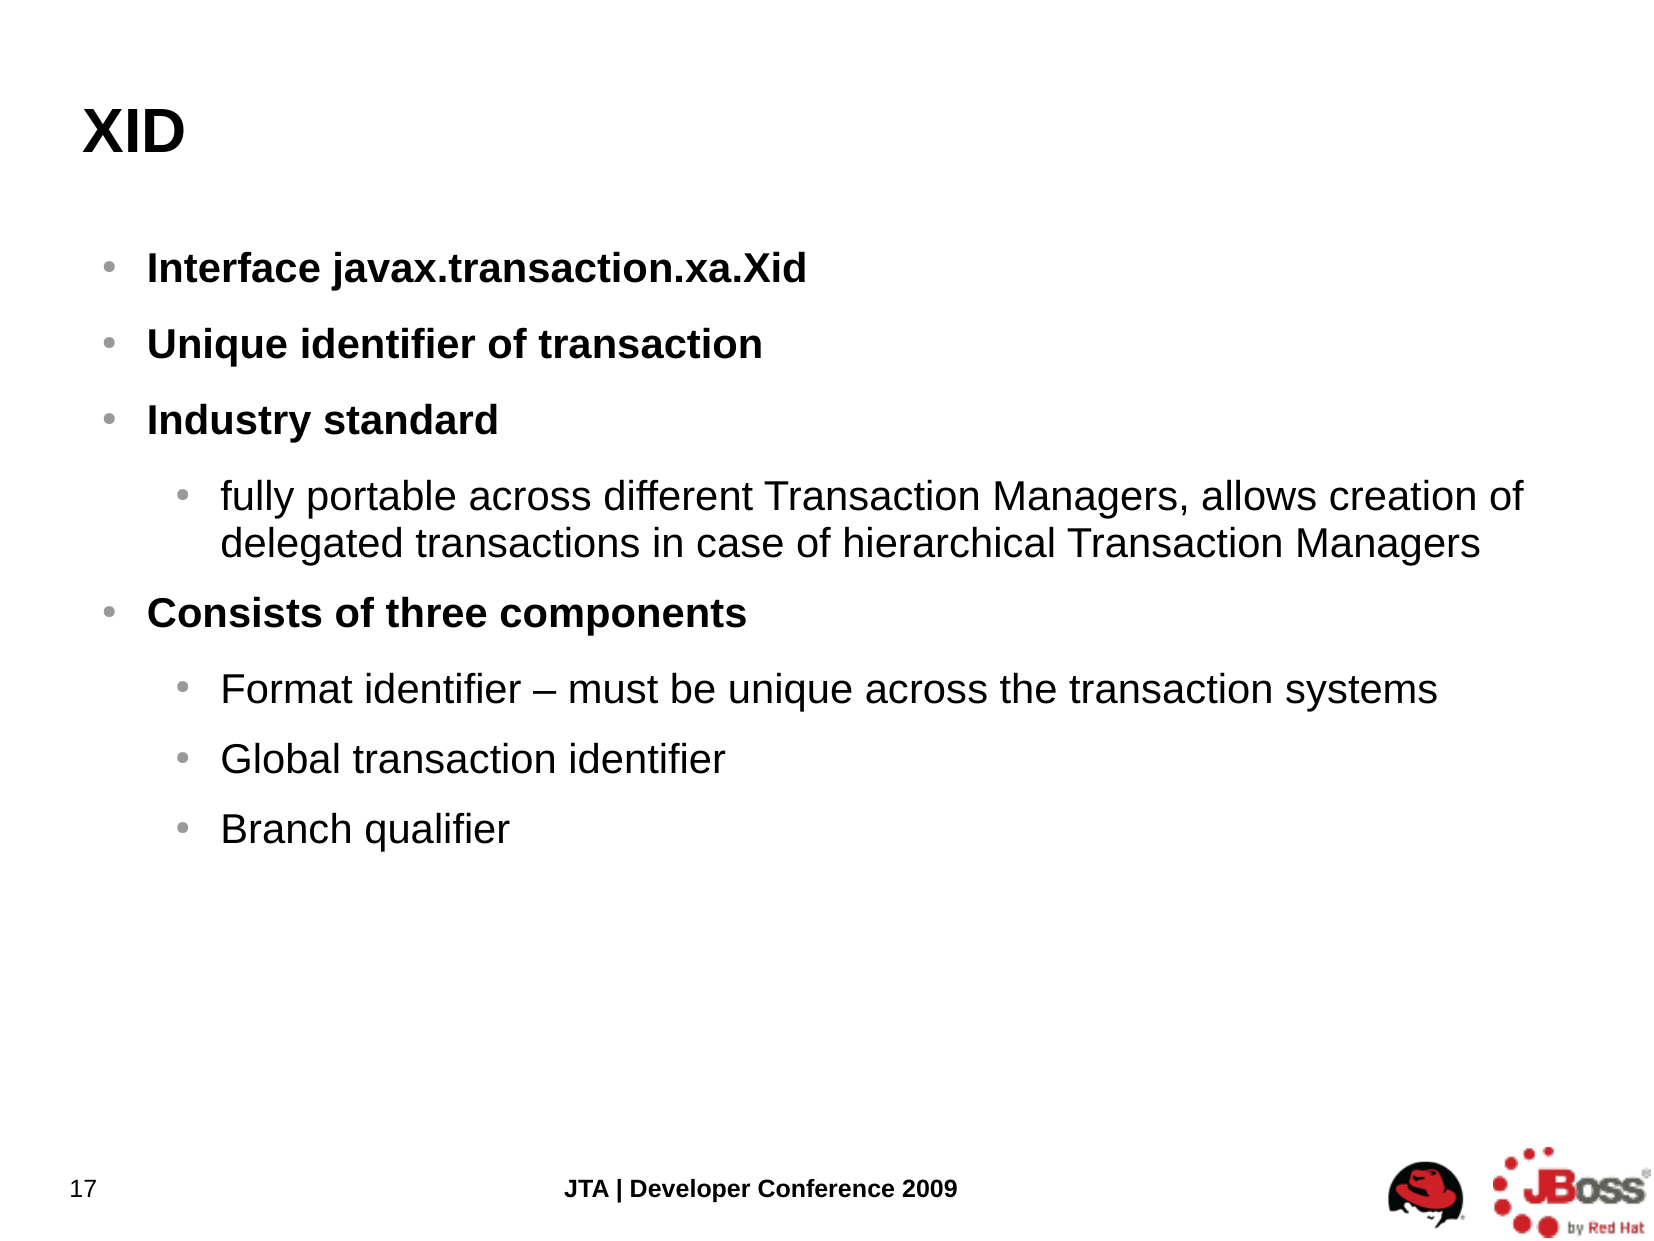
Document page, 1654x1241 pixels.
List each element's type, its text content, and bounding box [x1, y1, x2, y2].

title XID [82, 45, 1571, 218]
list Interface javax.transaction.xa.Xid Unique identifier of transaction Industry standard fully portable across different Transaction Managers, allows creation of delegated transactions in case of hierarchical Transaction Managers Consists of three components Format identifier – must be unique across the transaction systems Global transaction identifier Branch qualifier [86, 244, 1576, 1024]
picture [1493, 1147, 1651, 1238]
picture [1387, 1159, 1471, 1238]
